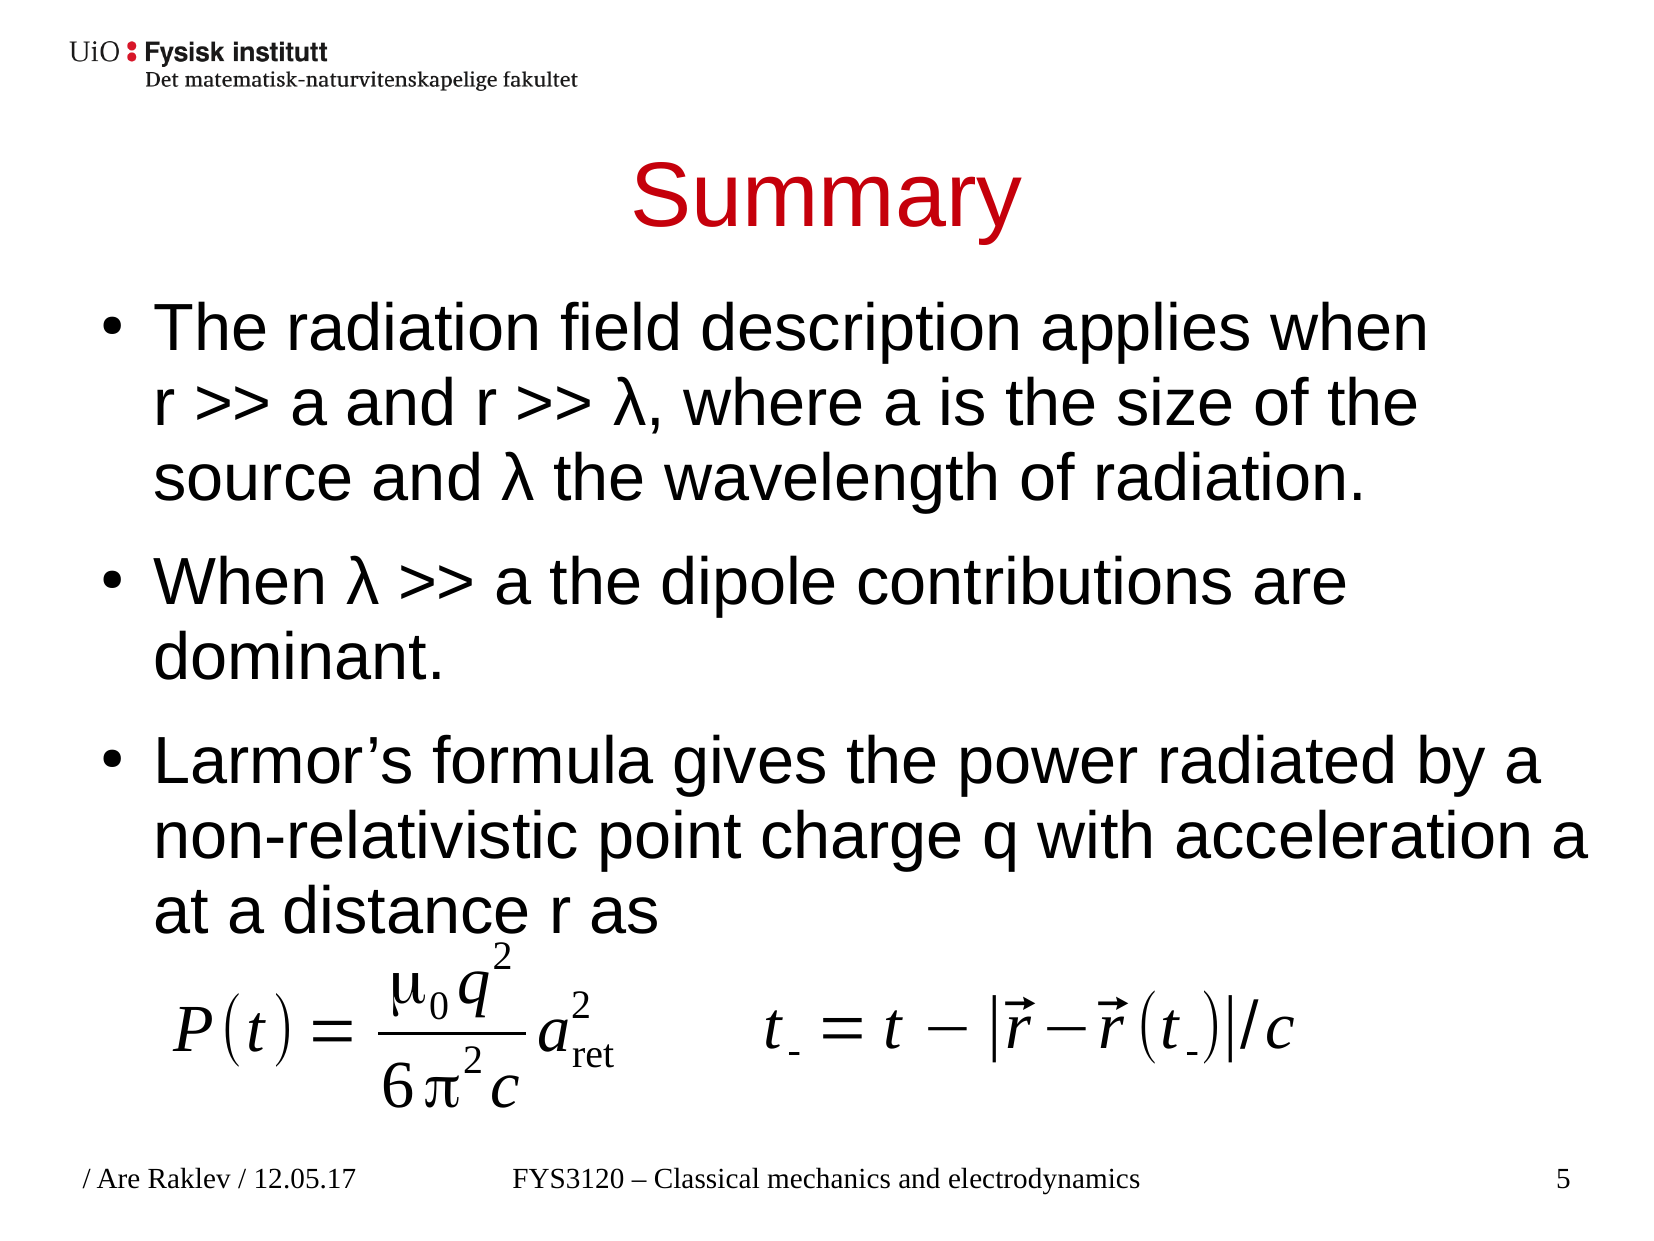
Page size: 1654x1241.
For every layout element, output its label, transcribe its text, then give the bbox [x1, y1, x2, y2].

chart [758, 986, 1304, 1072]
list The radiation field description applies when r >> a and r >> λ, where a is the size of the source and λ the wavelength of radiation. When λ >> a the dipole contributions are dominant. Larmor’s formula gives the power radiated by a non-relativistic point charge q with acceleration a at a distance r as [82, 290, 1613, 1147]
picture [68, 37, 581, 93]
chart [164, 934, 623, 1122]
title Summary [82, 90, 1571, 290]
